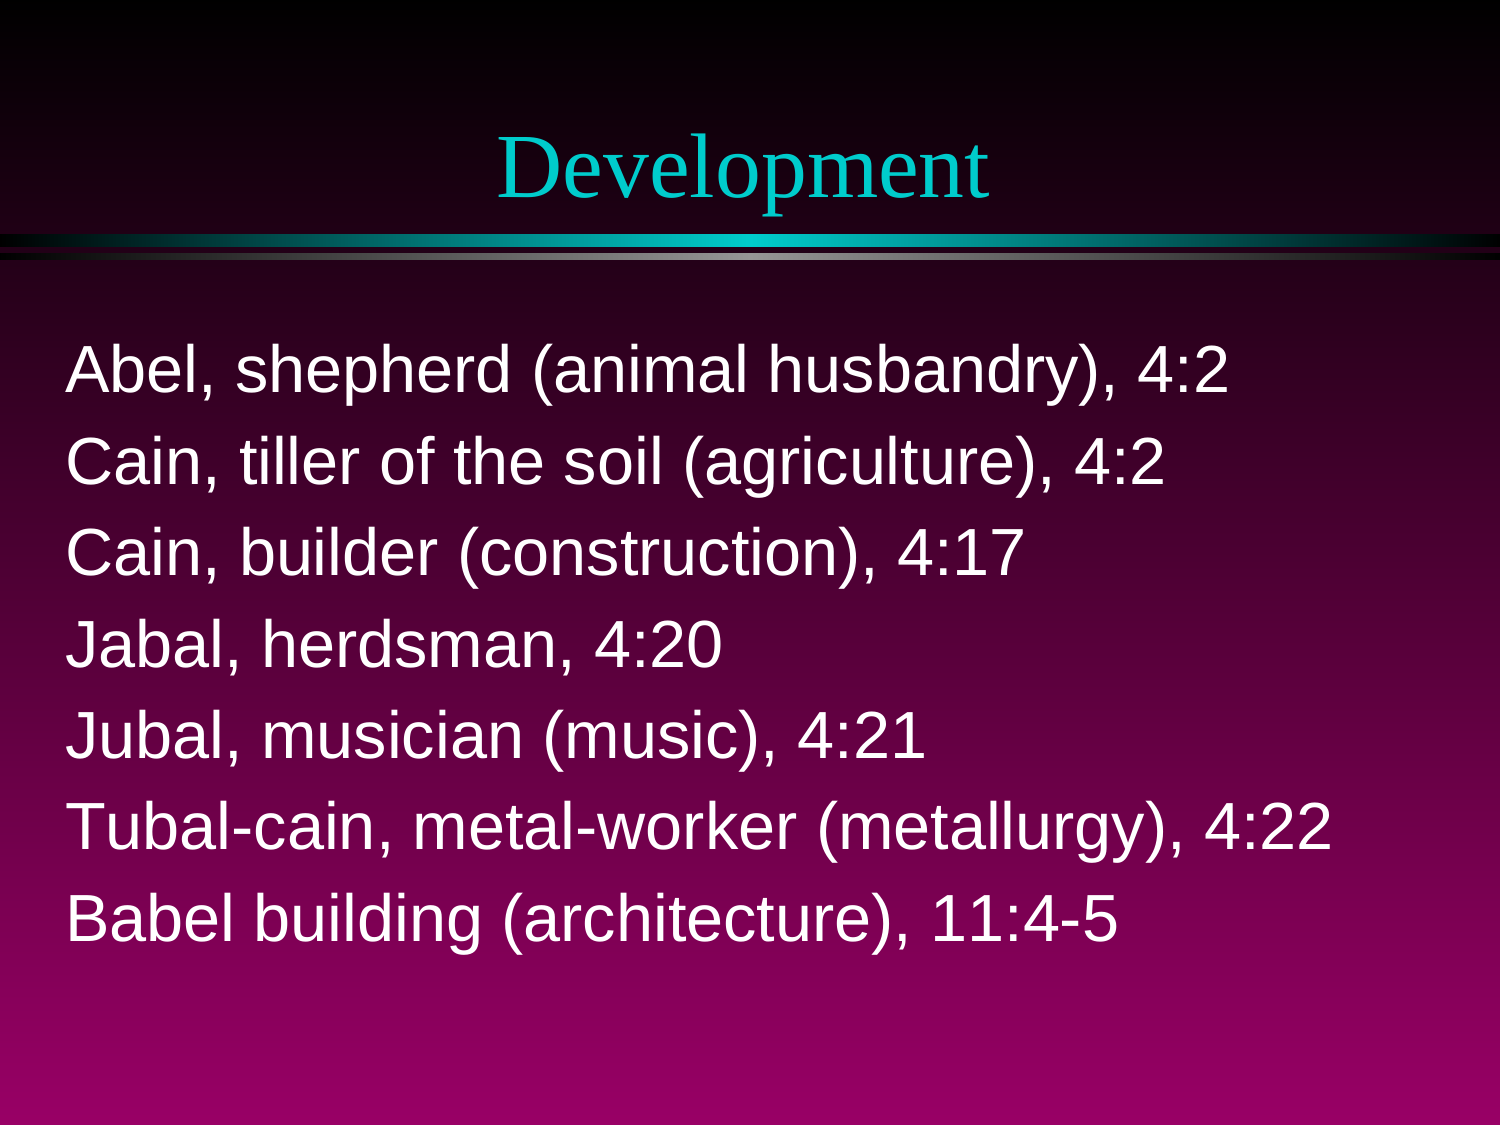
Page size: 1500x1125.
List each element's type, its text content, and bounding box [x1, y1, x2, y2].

title Development [99, 37, 1388, 225]
list Abel, shepherd (animal husbandry), 4:2 Cain, tiller of the soil (agriculture), 4:2 Cain, builder (construction), 4:17 Jabal, herdsman, 4:20 Jubal, musician (music), 4:21 Tubal-cain, metal-worker (metallurgy), 4:22 Babel building (architecture), 11:4-5 [50, 324, 1463, 1055]
